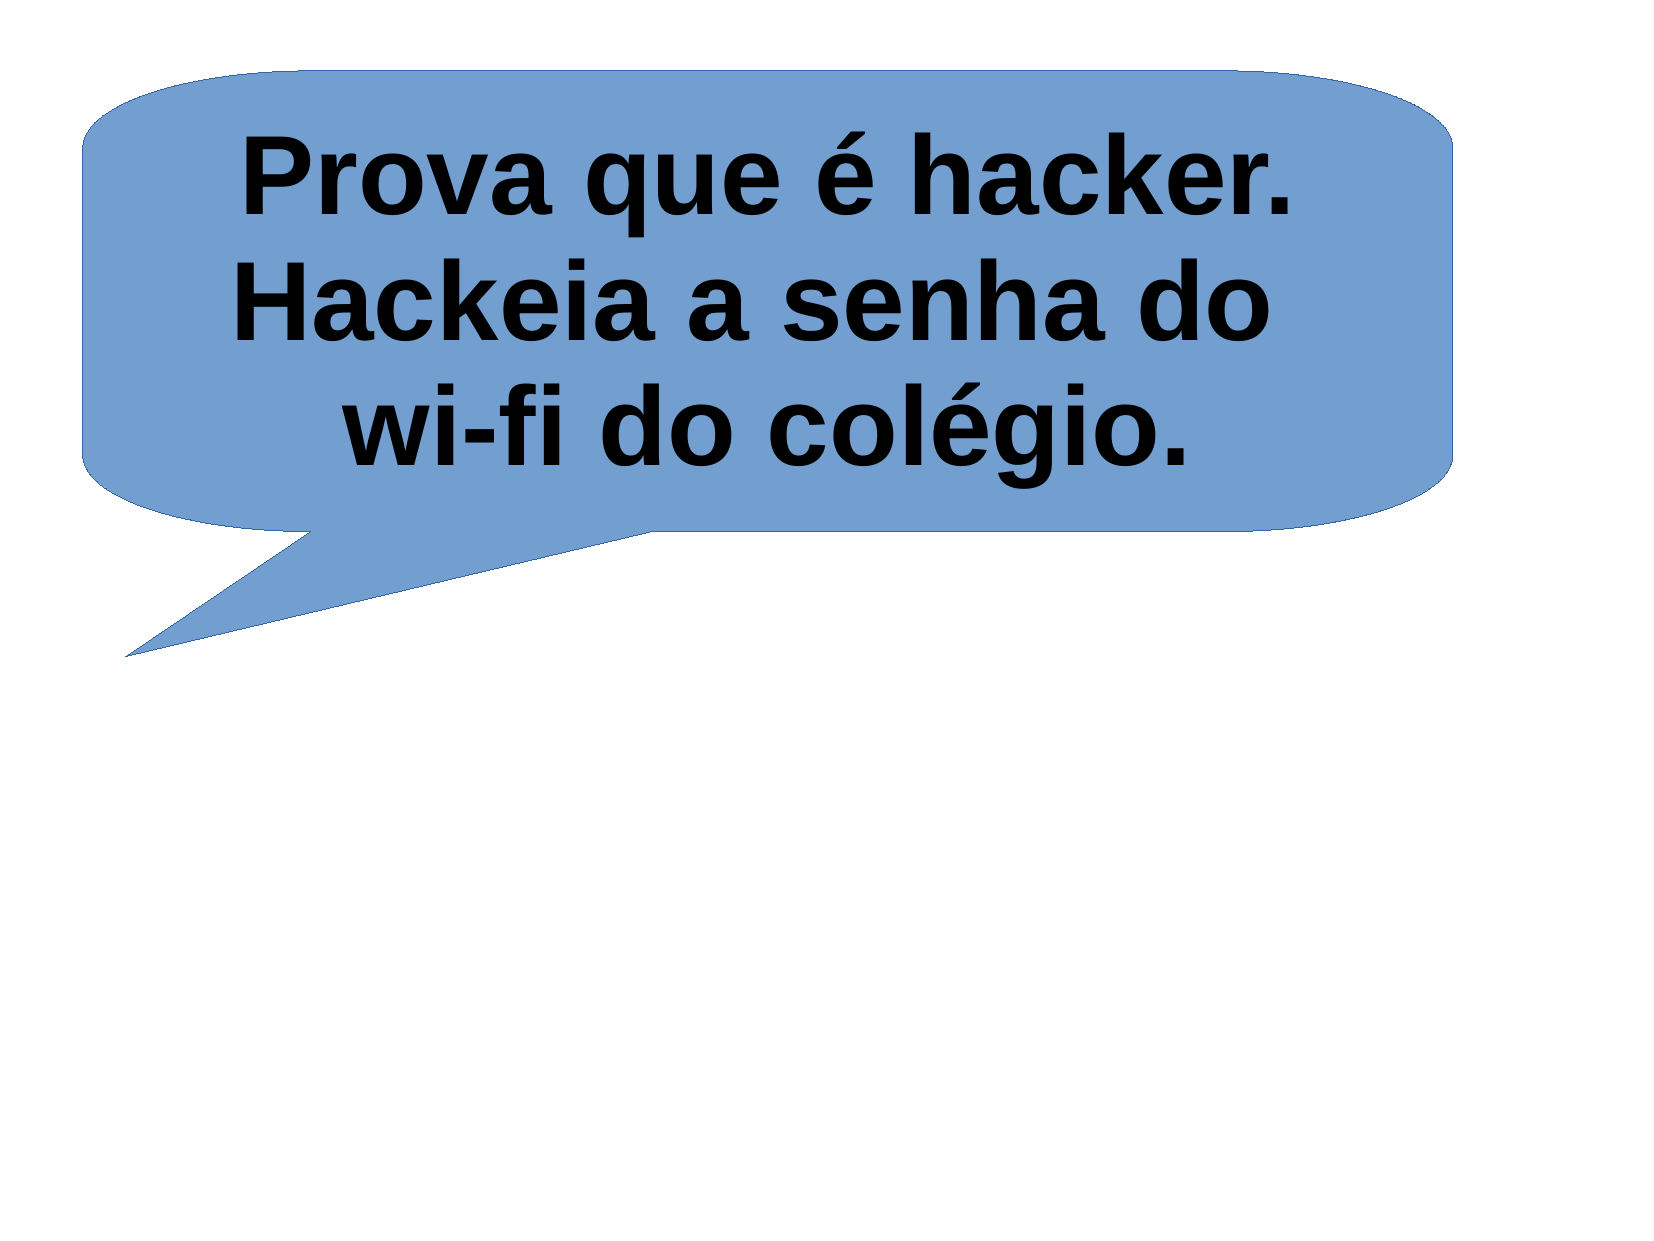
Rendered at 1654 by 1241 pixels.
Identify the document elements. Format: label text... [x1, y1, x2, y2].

text_box Prova que é hacker. Hackeia a senha do wi-fi do colégio. [82, 70, 1453, 657]
